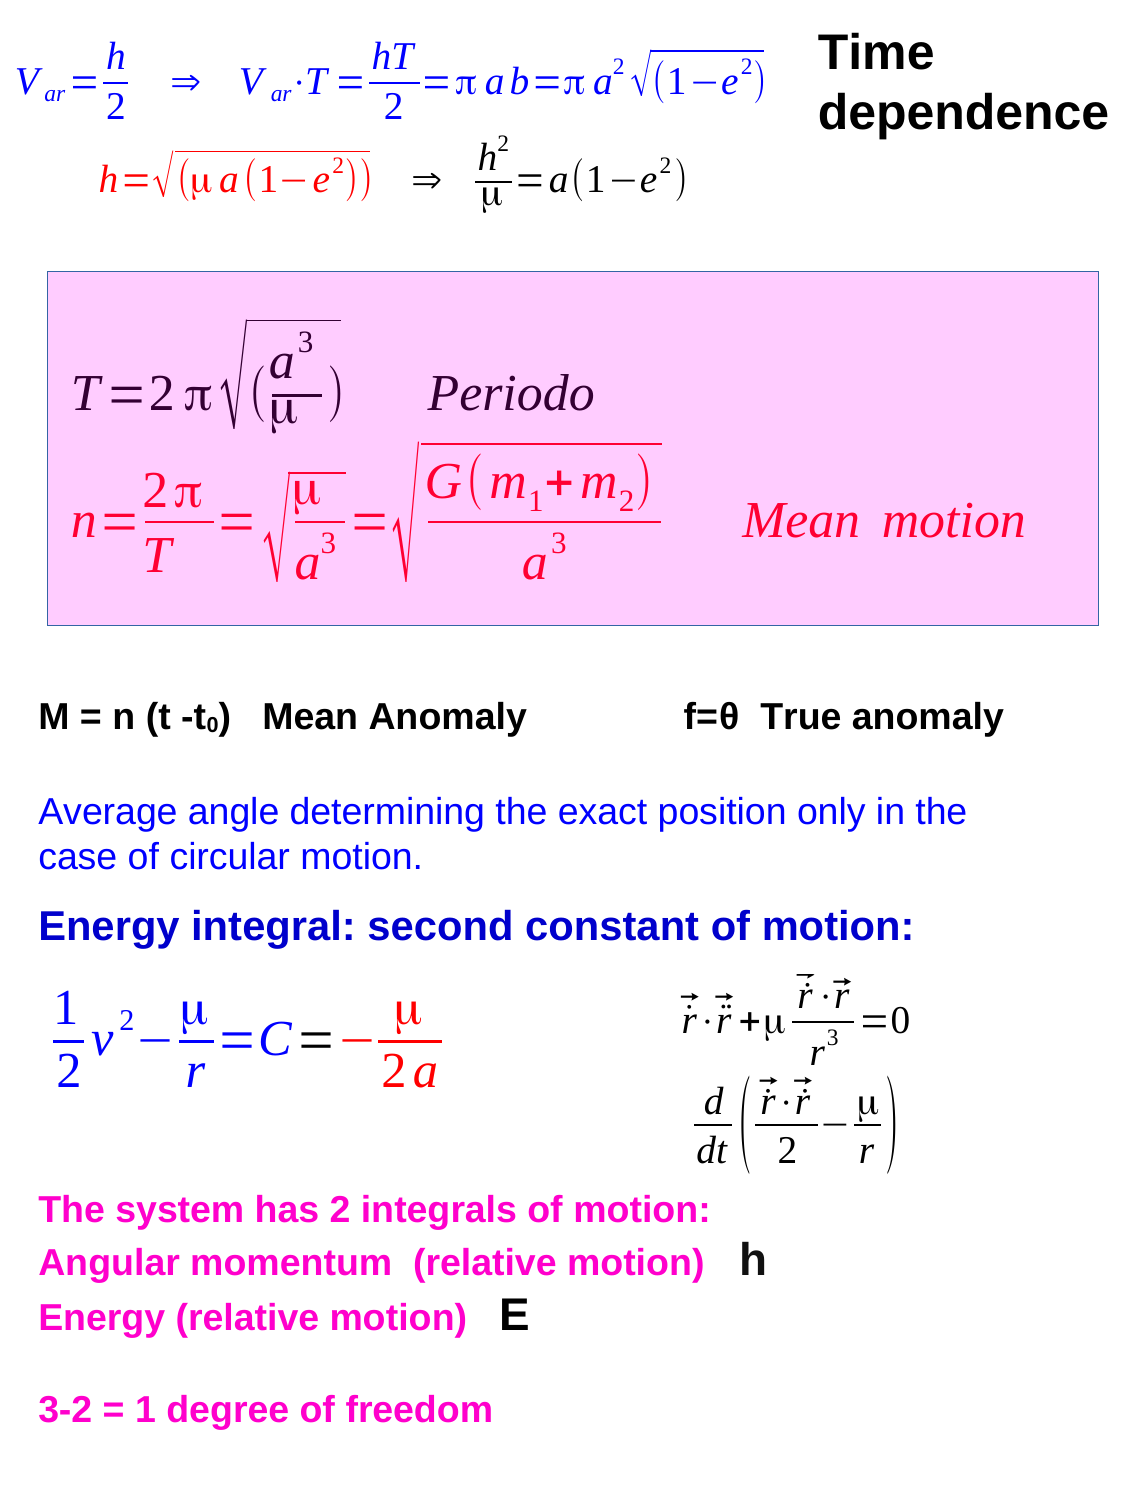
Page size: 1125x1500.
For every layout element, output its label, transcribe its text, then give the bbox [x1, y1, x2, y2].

text_box Time dependence [803, 11, 1125, 207]
text_box Energy integral: second constant of motion: [23, 891, 1063, 957]
text_box [47, 271, 1099, 626]
chart [37, 980, 457, 1100]
text_box The system has 2 integrals of motion: Angular momentum (relative motion) h Energy (relative motion) E 3-2 = 1 degree of freedom [23, 1177, 969, 1438]
chart [669, 974, 922, 1177]
chart [5, 35, 780, 215]
text_box Average angle determining the exact position only in the case of circular motion. [23, 779, 1028, 885]
text_box M = n (t -t0) Mean Anomaly f=θ True anomaly [23, 685, 1040, 803]
